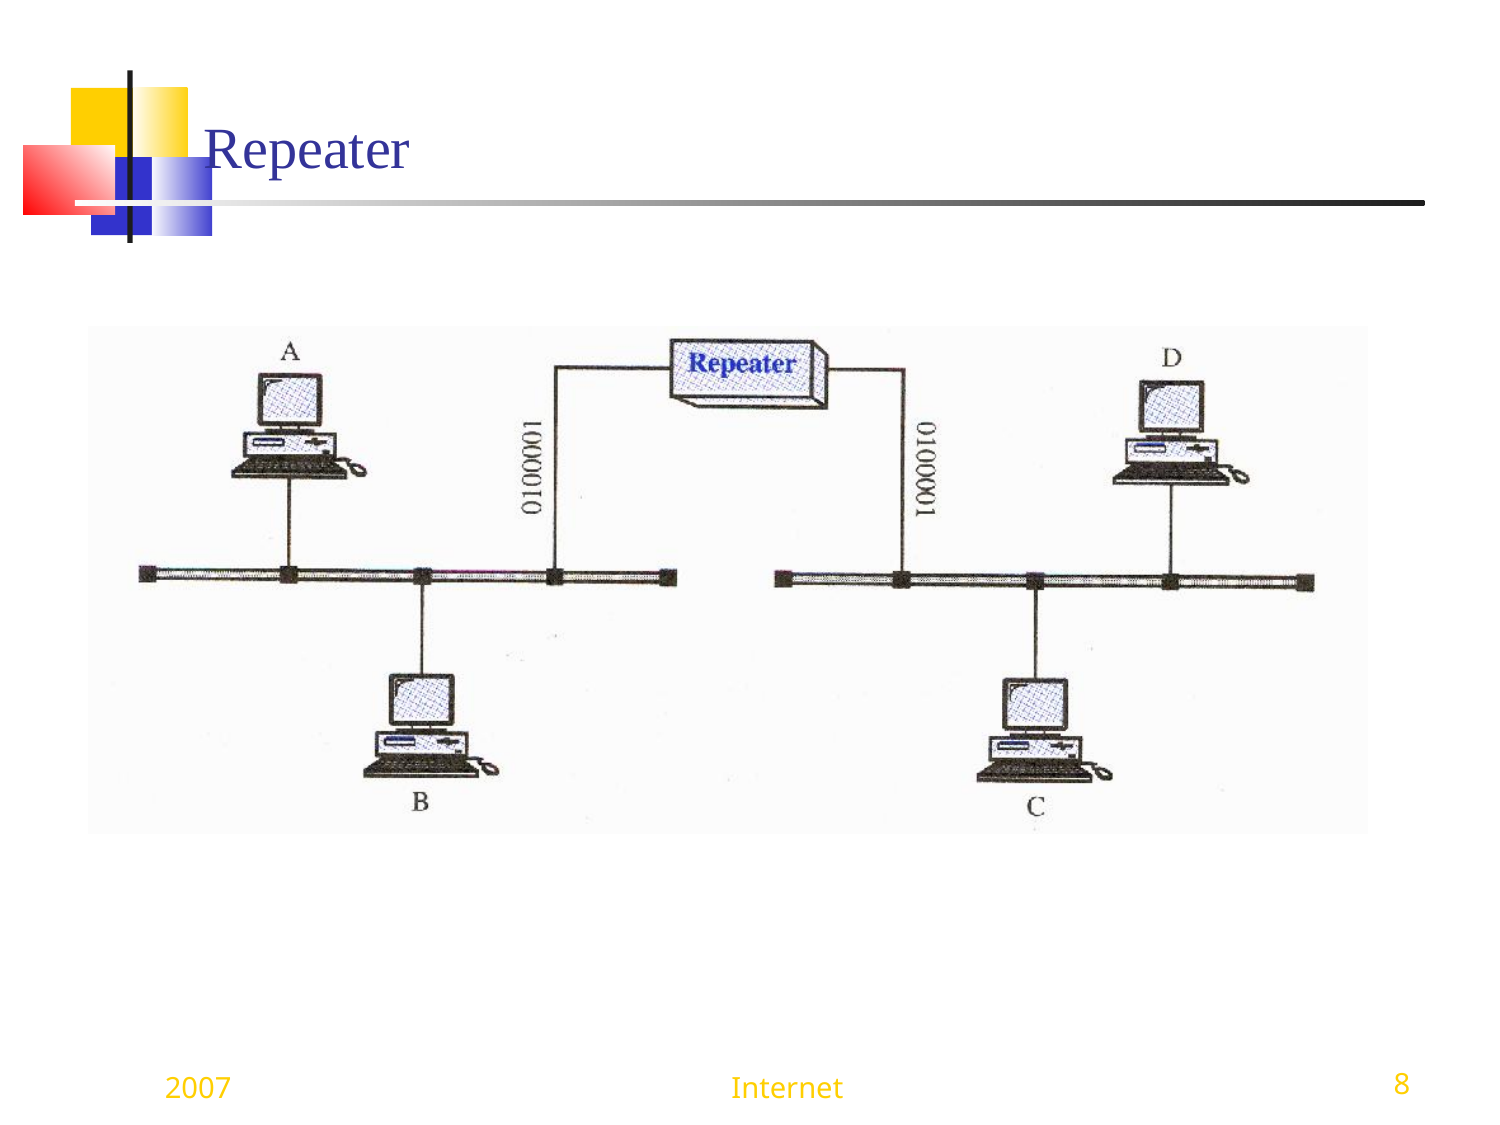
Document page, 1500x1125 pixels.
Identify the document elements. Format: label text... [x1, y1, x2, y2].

text_box <number> [1112, 1037, 1426, 1113]
text_box 2007 [150, 1037, 463, 1113]
text_box [88, 326, 1368, 834]
text_box Internet [549, 1037, 1026, 1113]
title Repeater [188, 101, 1468, 188]
